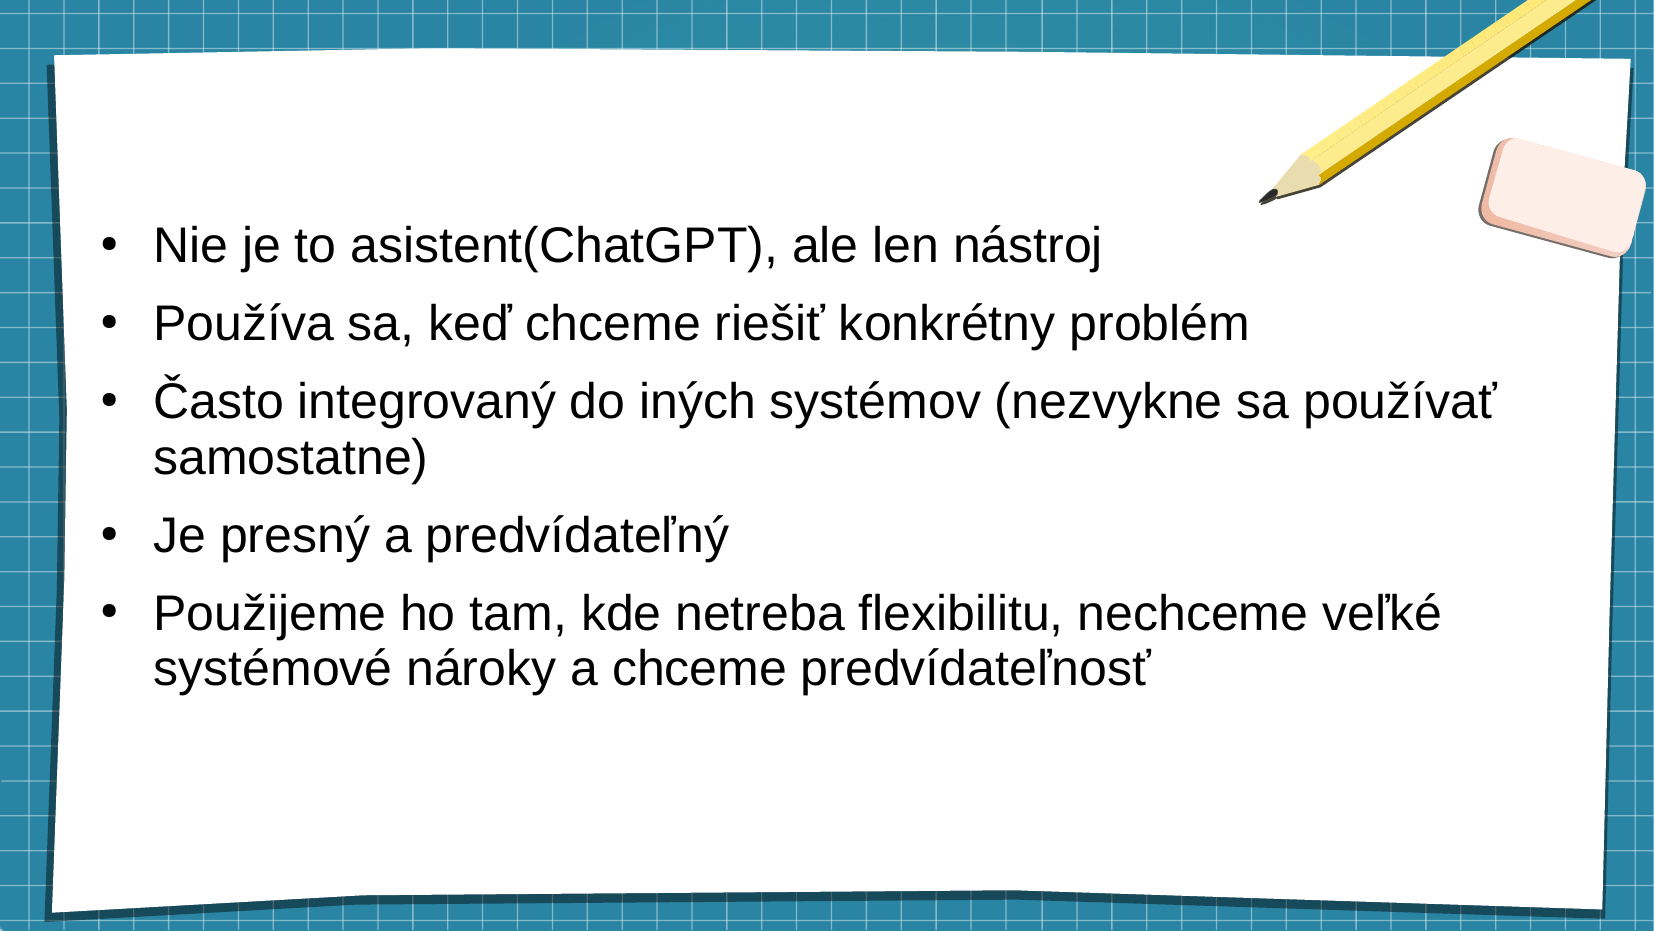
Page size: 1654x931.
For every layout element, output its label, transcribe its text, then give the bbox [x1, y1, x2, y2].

list Nie je to asistent(ChatGPT), ale len nástroj Používa sa, keď chceme riešiť konkrétny problém Často integrovaný do iných systémov (nezvykne sa používať samostatne) Je presný a predvídateľný Použijeme ho tam, kde netreba flexibilitu, nechceme veľké systémové nároky a chceme predvídateľnosť [82, 217, 1571, 758]
